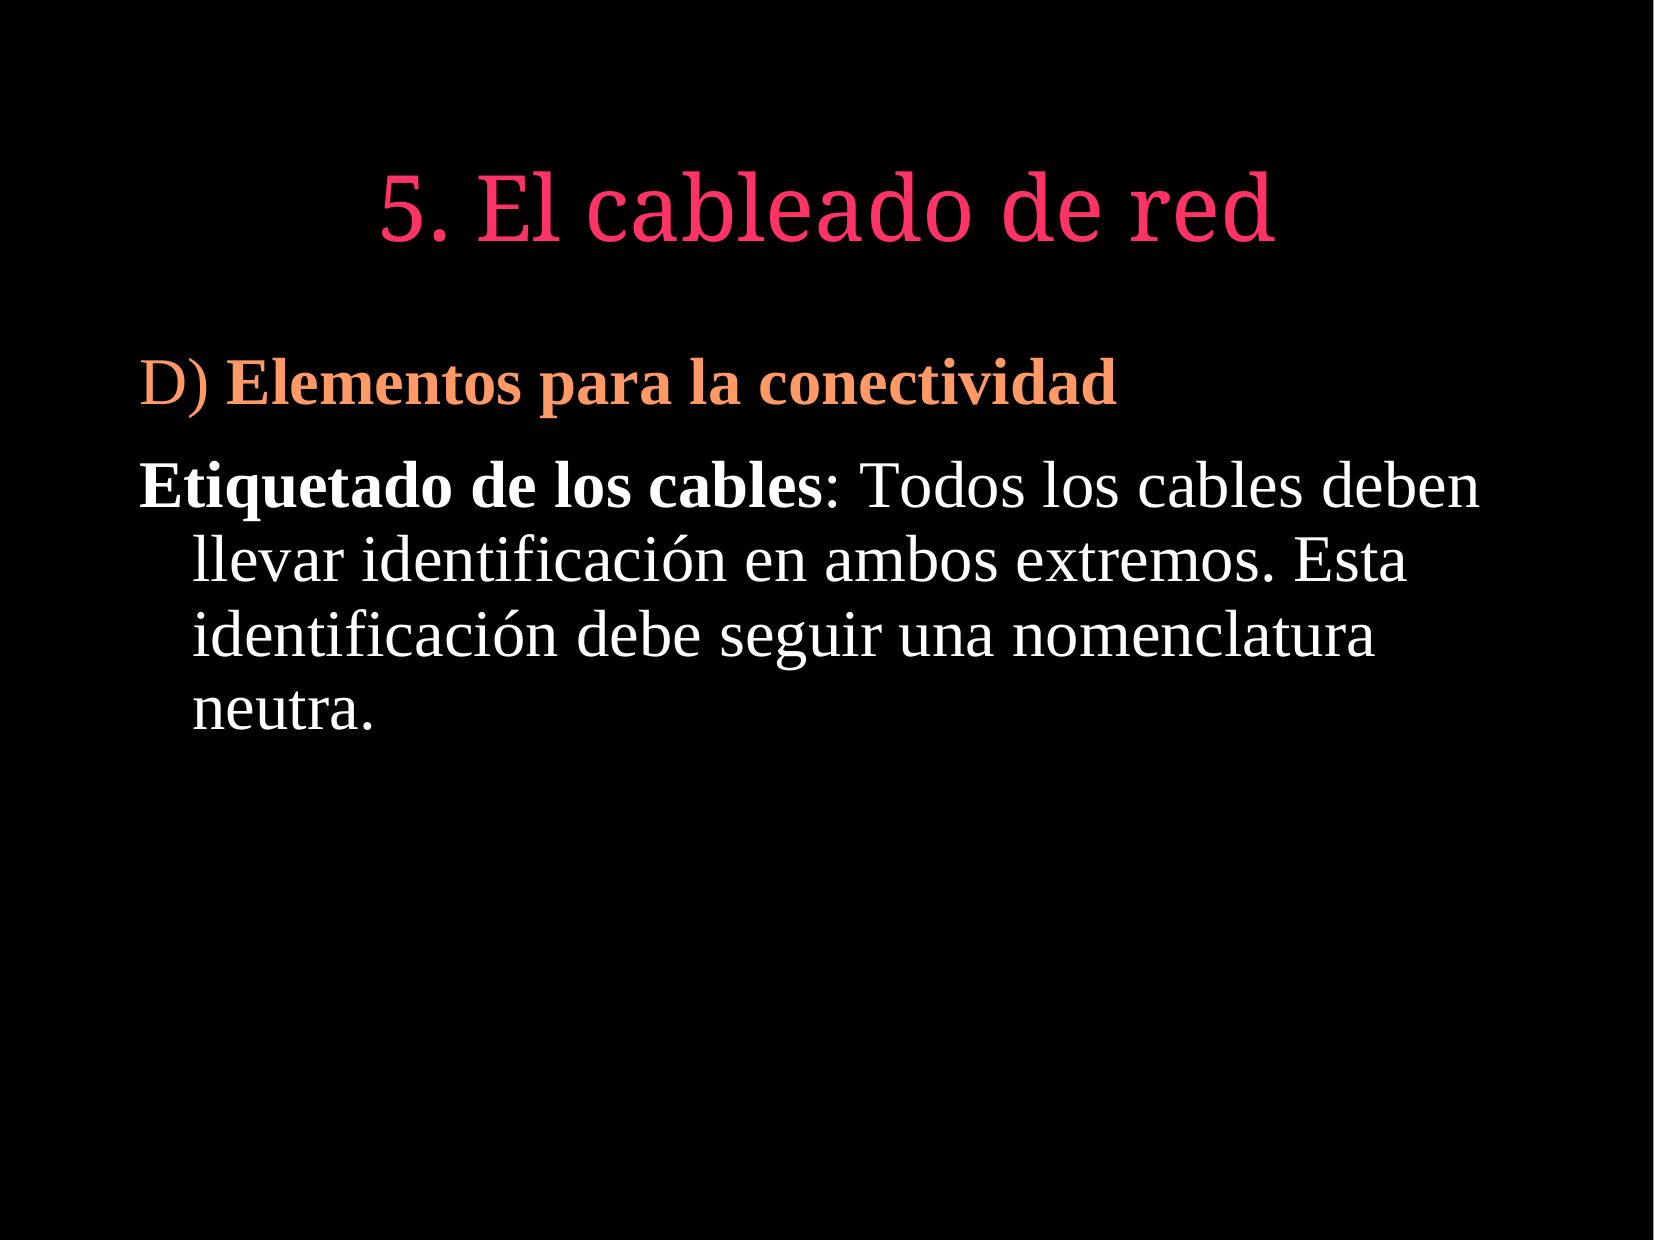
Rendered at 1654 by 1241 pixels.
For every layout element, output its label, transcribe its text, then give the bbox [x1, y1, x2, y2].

list D) Elementos para la conectividad Etiquetado de los cables: Todos los cables deben llevar identificación en ambos extremos. Esta identificación debe seguir una nomenclatura neutra. [121, 344, 1534, 745]
title 5. El cableado de red [121, 102, 1534, 311]
